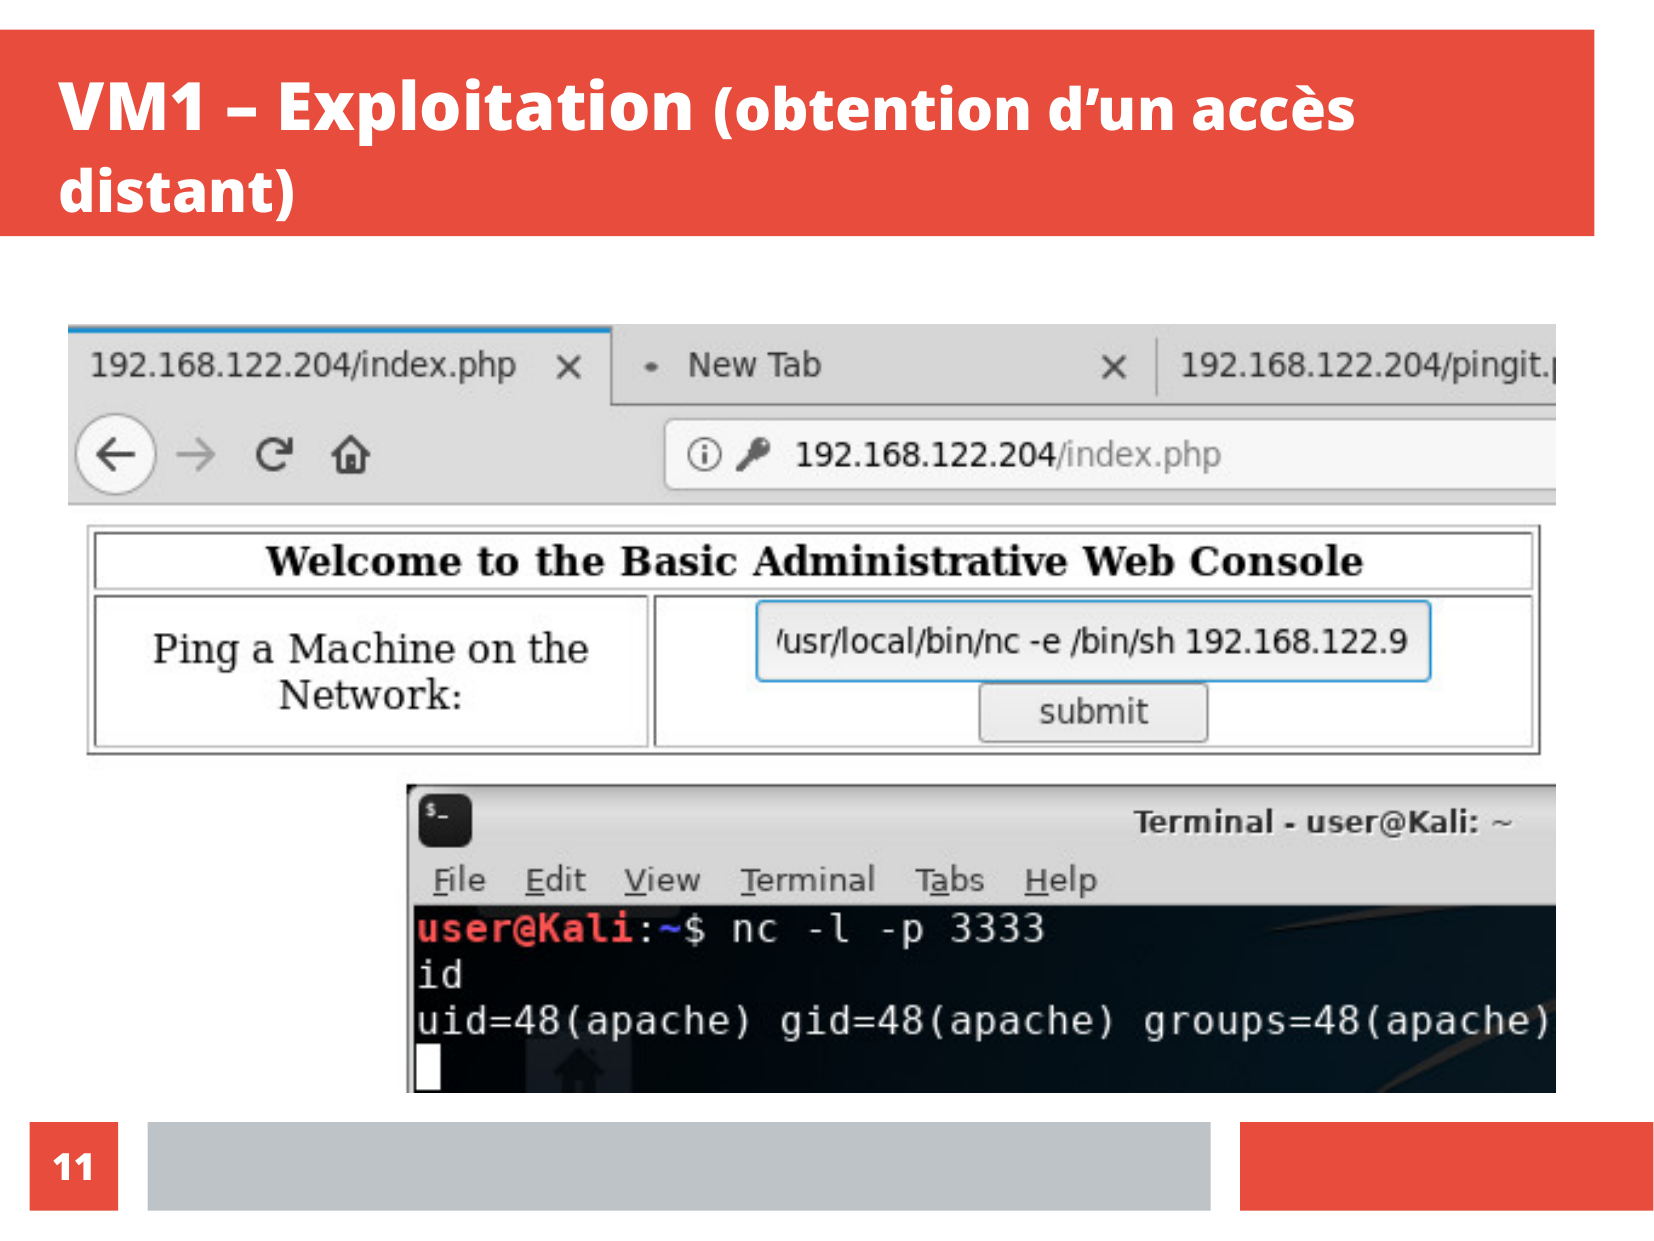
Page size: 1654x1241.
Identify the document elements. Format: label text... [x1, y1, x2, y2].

picture [68, 324, 1556, 1093]
title VM1 – Exploitation (obtention d’un accès distant) [59, 59, 1595, 207]
